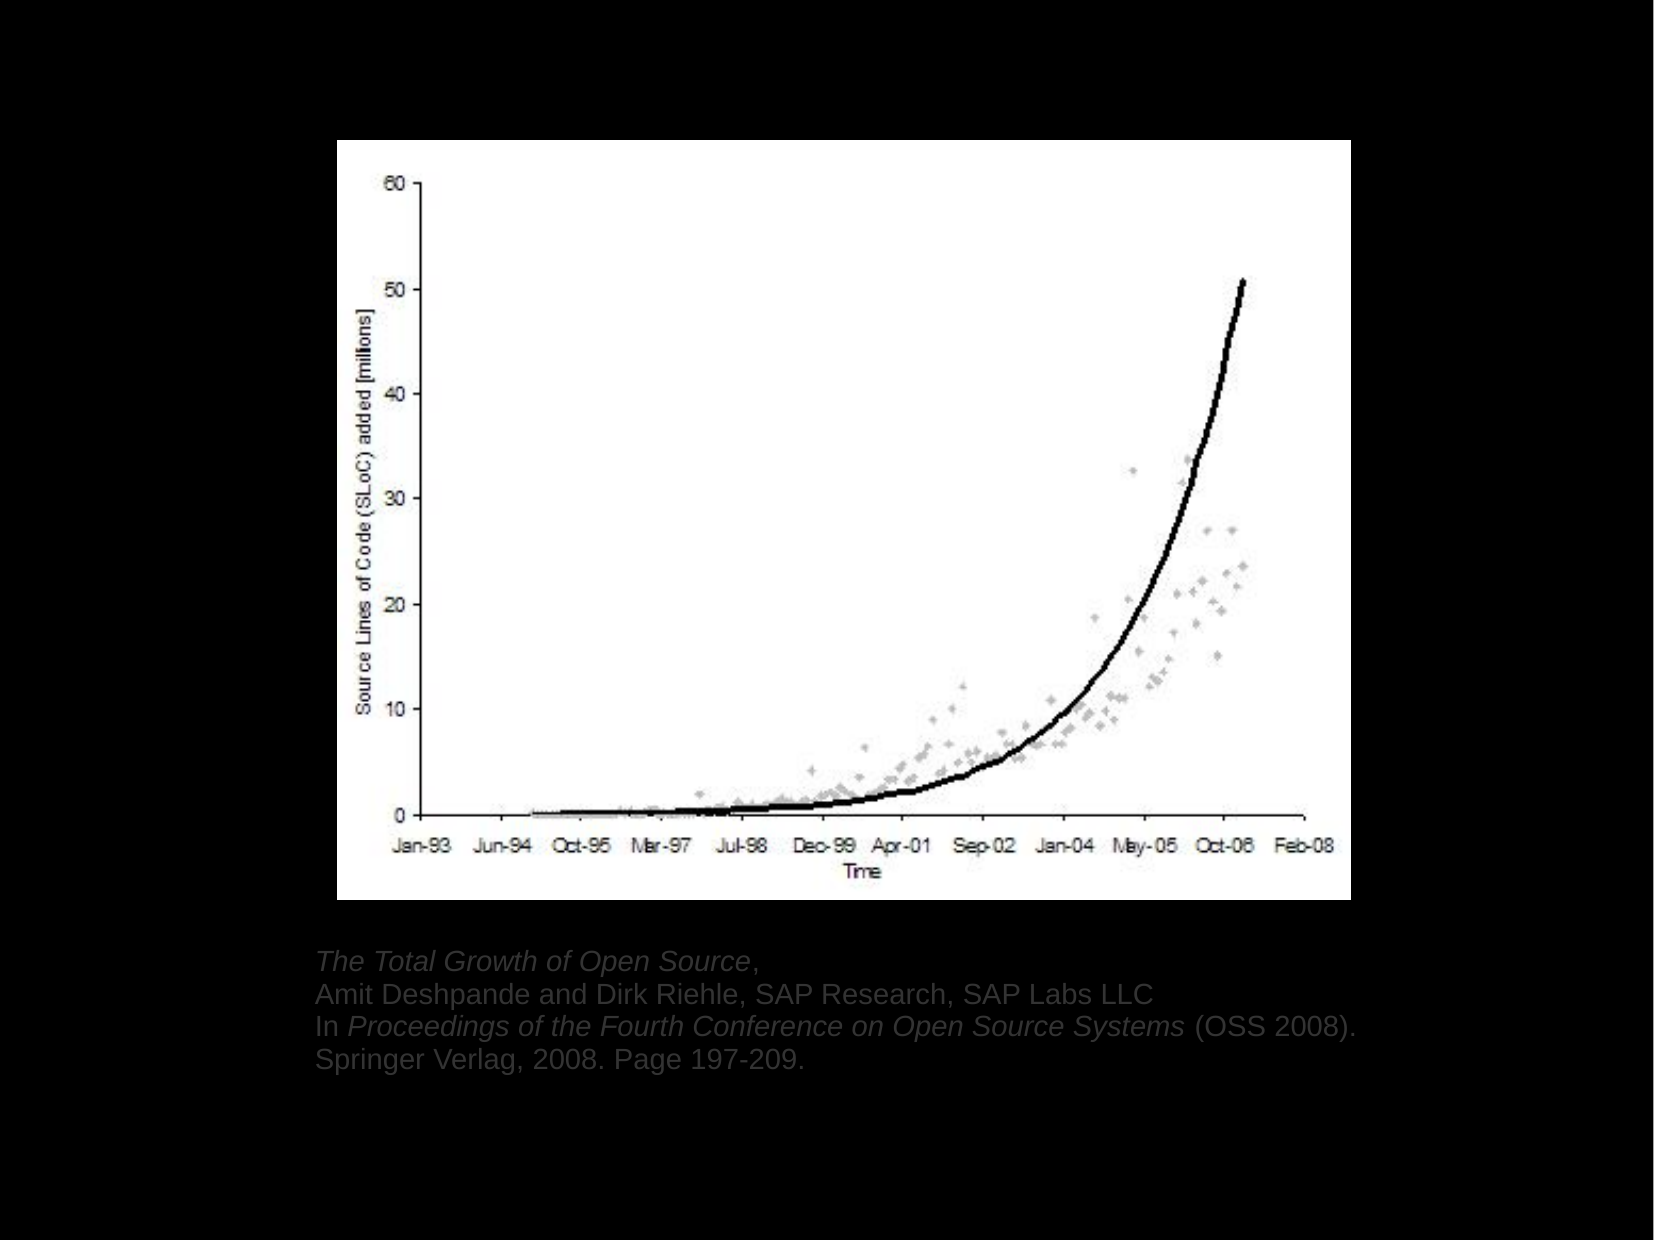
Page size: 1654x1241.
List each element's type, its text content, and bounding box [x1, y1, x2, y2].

text_box The Total Growth of Open Source, Amit Deshpande and Dirk Riehle, SAP Research, SAP Labs LLC In Proceedings of the Fourth Conference on Open Source Systems (OSS 2008). Springer Verlag, 2008. Page 197-209. [300, 937, 1463, 1084]
picture [337, 140, 1351, 901]
